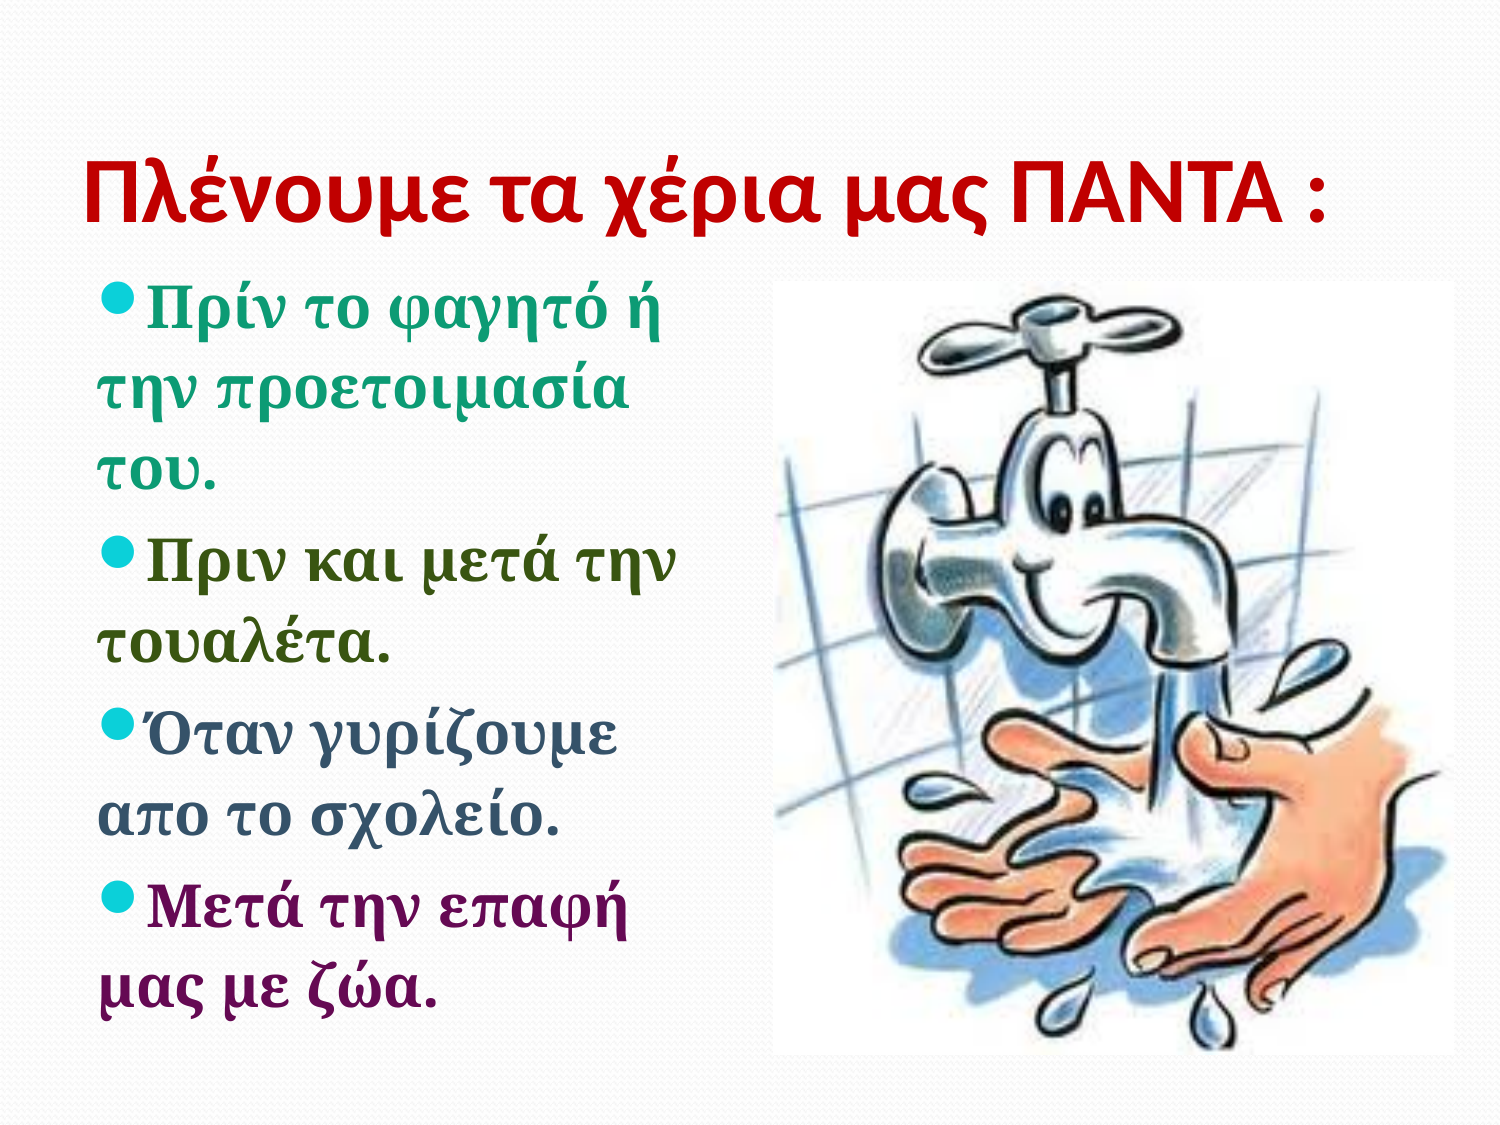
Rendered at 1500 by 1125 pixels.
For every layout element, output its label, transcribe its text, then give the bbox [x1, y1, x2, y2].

title Πλένουμε τα χέρια μας ΠΑΝΤΑ : [82, 58, 1432, 247]
list Πρίν το φαγητό ή την προετοιμασία του. Πριν και μετά την τουαλέτα. Όταν γυρίζουμε απο το σχολείο. Μετά την επαφή μας με ζώα. [82, 257, 746, 1043]
picture [773, 281, 1454, 1055]
